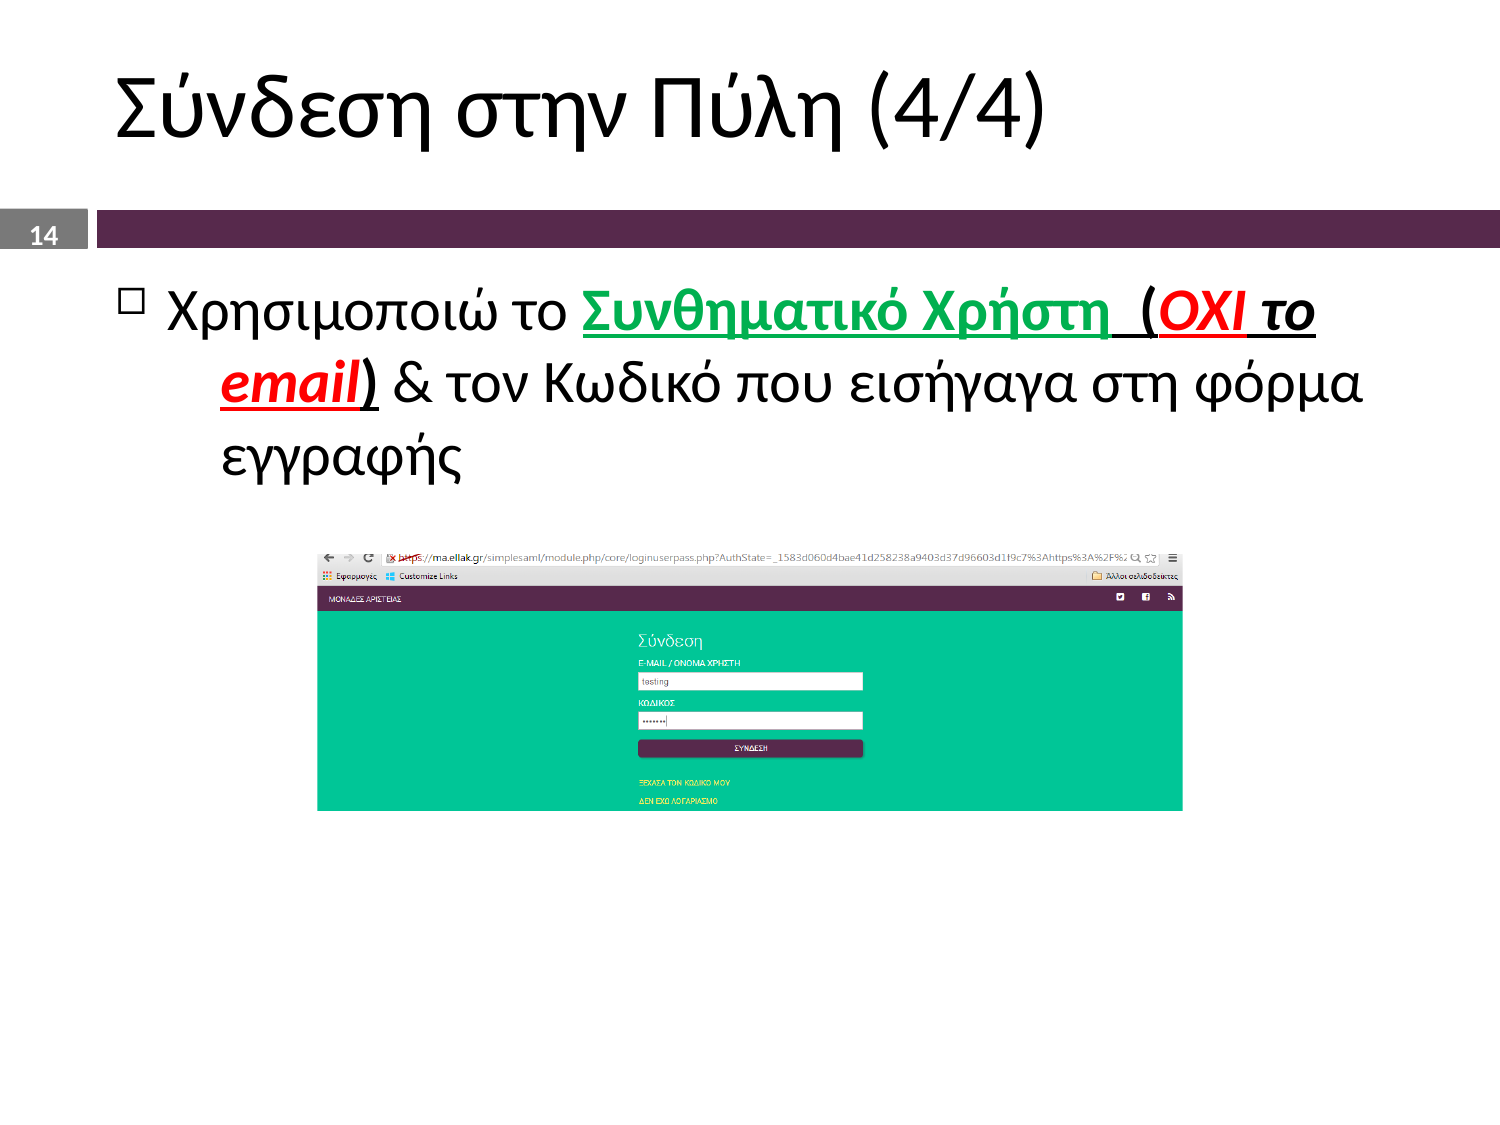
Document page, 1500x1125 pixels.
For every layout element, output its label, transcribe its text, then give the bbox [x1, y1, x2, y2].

title Σύνδεση στην Πύλη (4/4) [100, 19, 1438, 182]
list Χρησιμοποιώ το Συνθηματικό Χρήστη (ΌΧΙ το email) & τον Κωδικό που εισήγαγα στη φόρμα εγγραφής [100, 262, 1438, 1000]
picture [317, 554, 1183, 811]
text_box [0, 208, 88, 249]
